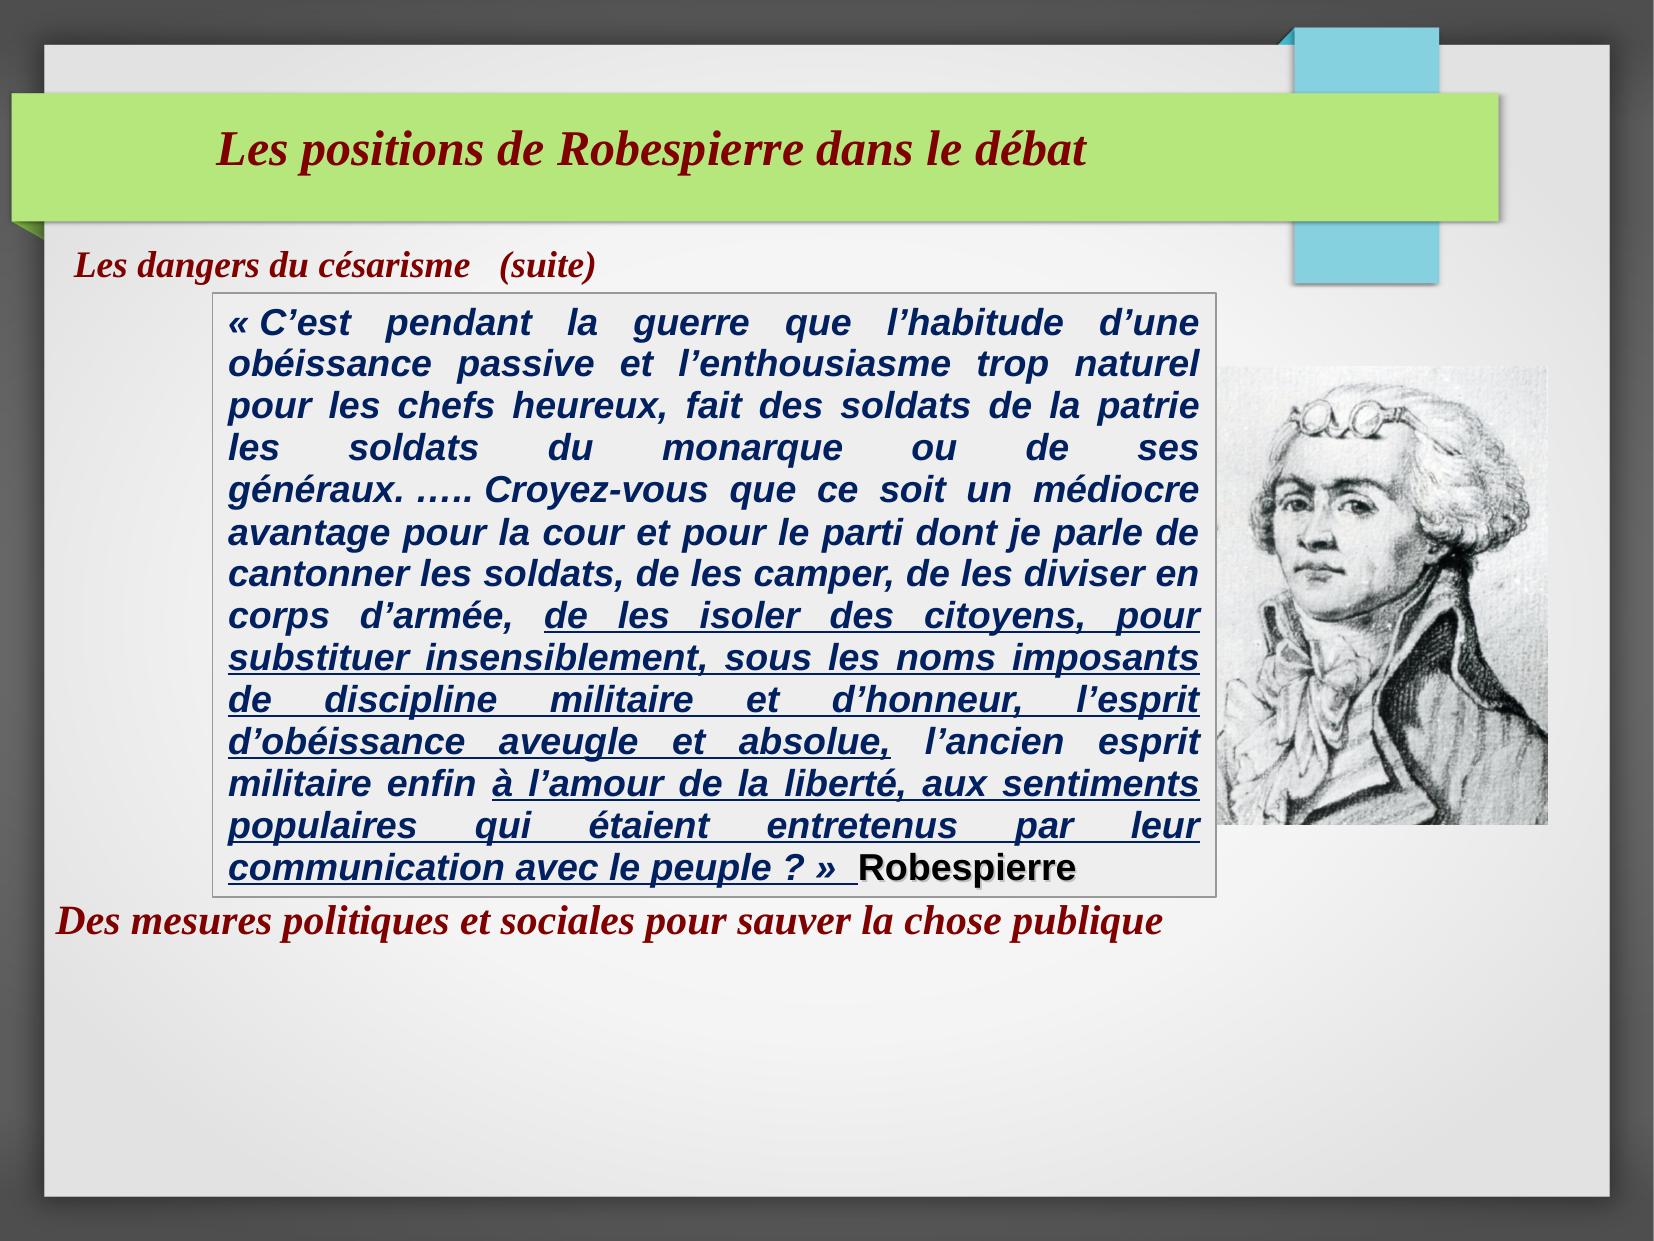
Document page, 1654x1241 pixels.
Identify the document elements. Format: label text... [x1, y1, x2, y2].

text_box Les dangers du césarisme (suite) [59, 236, 613, 293]
text_box Des mesures politiques et sociales pour sauver la chose publique [40, 866, 1184, 974]
text_box « C’est pendant la guerre que l’habitude d’une obéissance passive et l’enthousiasme trop naturel pour les chefs heureux, fait des soldats de la patrie les soldats du monarque ou de ses généraux. ….. Croyez-vous que ce soit un médiocre avantage pour la cour et pour le parti dont je parle de cantonner les soldats, de les camper, de les diviser en corps d’armée, de les isoler des citoyens, pour substituer insensiblement, sous les noms imposants de discipline militaire et d’honneur, l’esprit d’obéissance aveugle et absolue, l’ancien esprit militaire enfin à l’amour de la liberté, aux sentiments populaires qui étaient entretenus par leur communication avec le peuple ? » Robespierre [212, 292, 1216, 898]
title Les positions de Robespierre dans le débat [216, 89, 1398, 208]
picture [0, 0, 1654, 1241]
